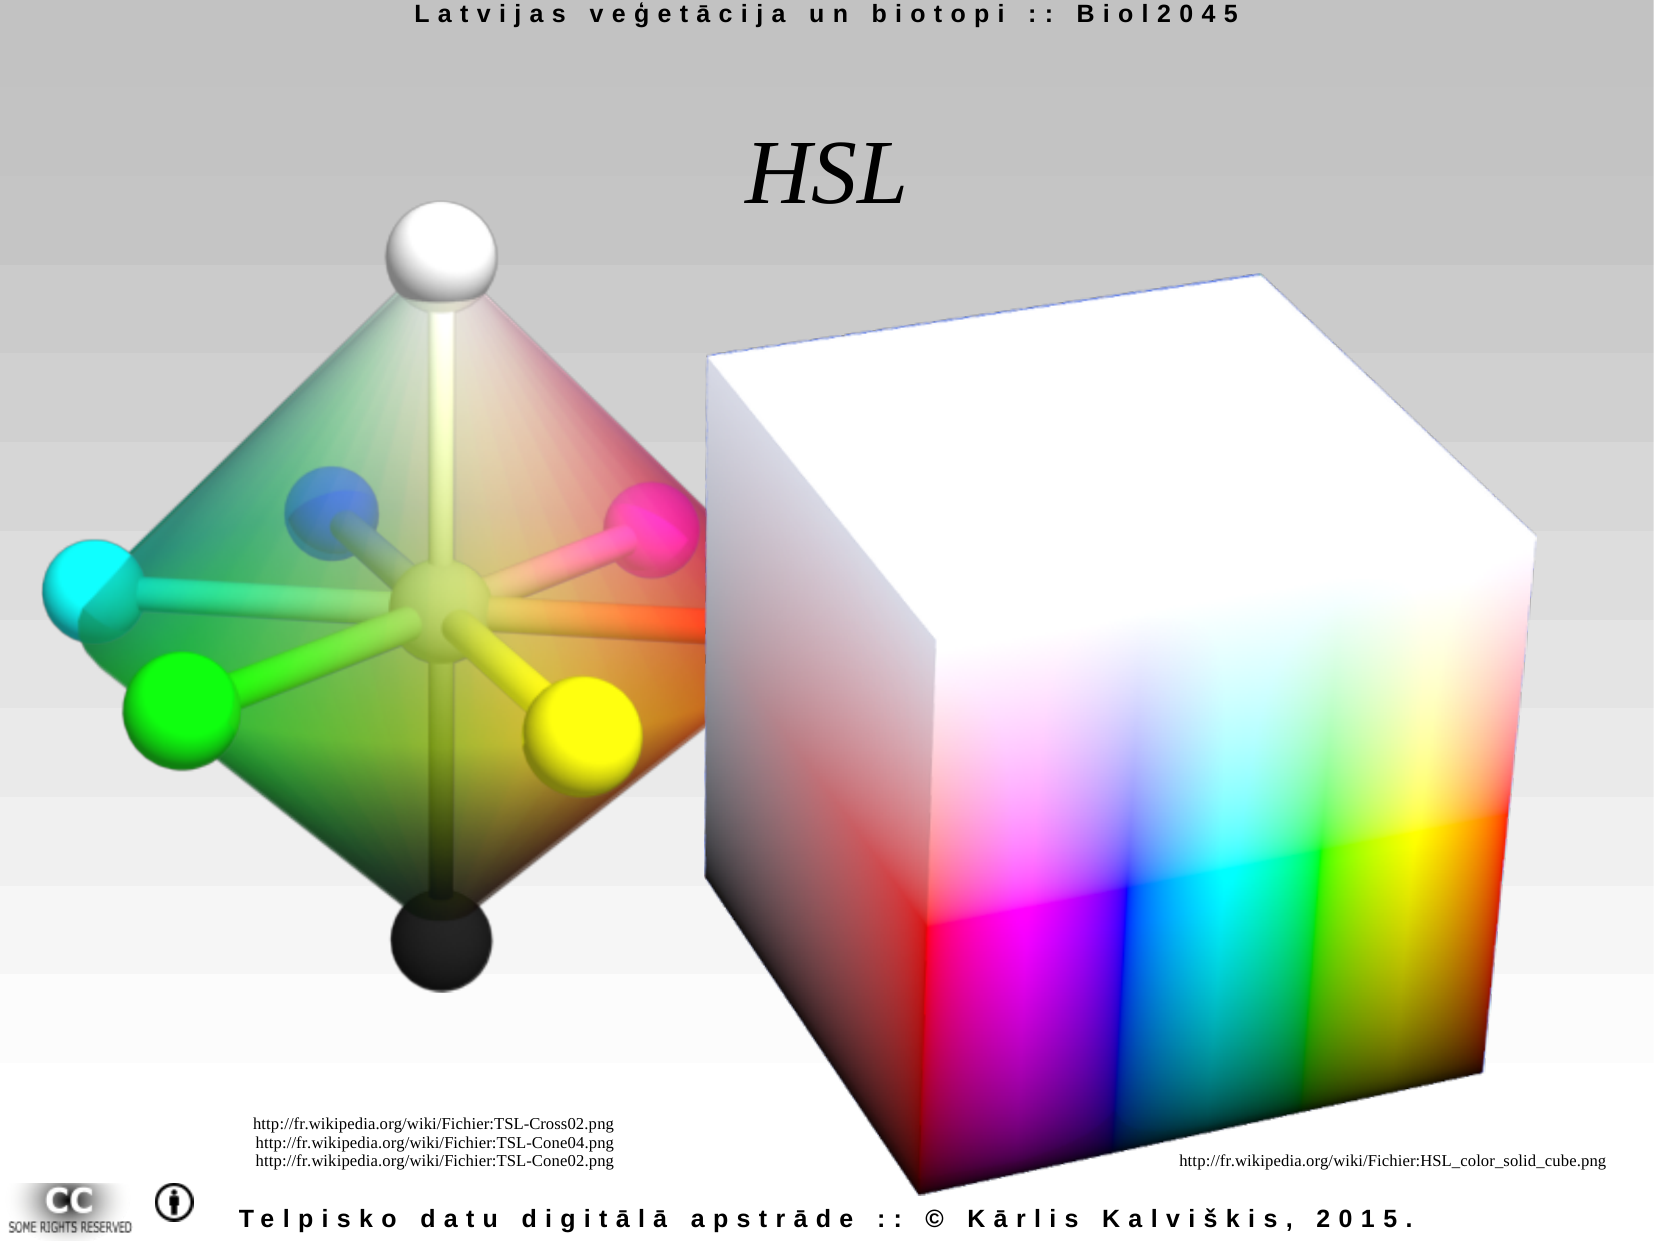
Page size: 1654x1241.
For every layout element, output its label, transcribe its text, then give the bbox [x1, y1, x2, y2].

text_box http://fr.wikipedia.org/wiki/Fichier:TSL-Cross02.png http://fr.wikipedia.org/wiki/Fichier:TSL-Cone04.png http://fr.wikipedia.org/wiki/Fichier:TSL-Cone02.png [256, 1114, 615, 1171]
text_box http://fr.wikipedia.org/wiki/Fichier:HSL_color_solid_cube.png [1537, 1151, 1608, 1171]
picture [0, 0, 1654, 1241]
title HSL [29, 49, 1625, 296]
